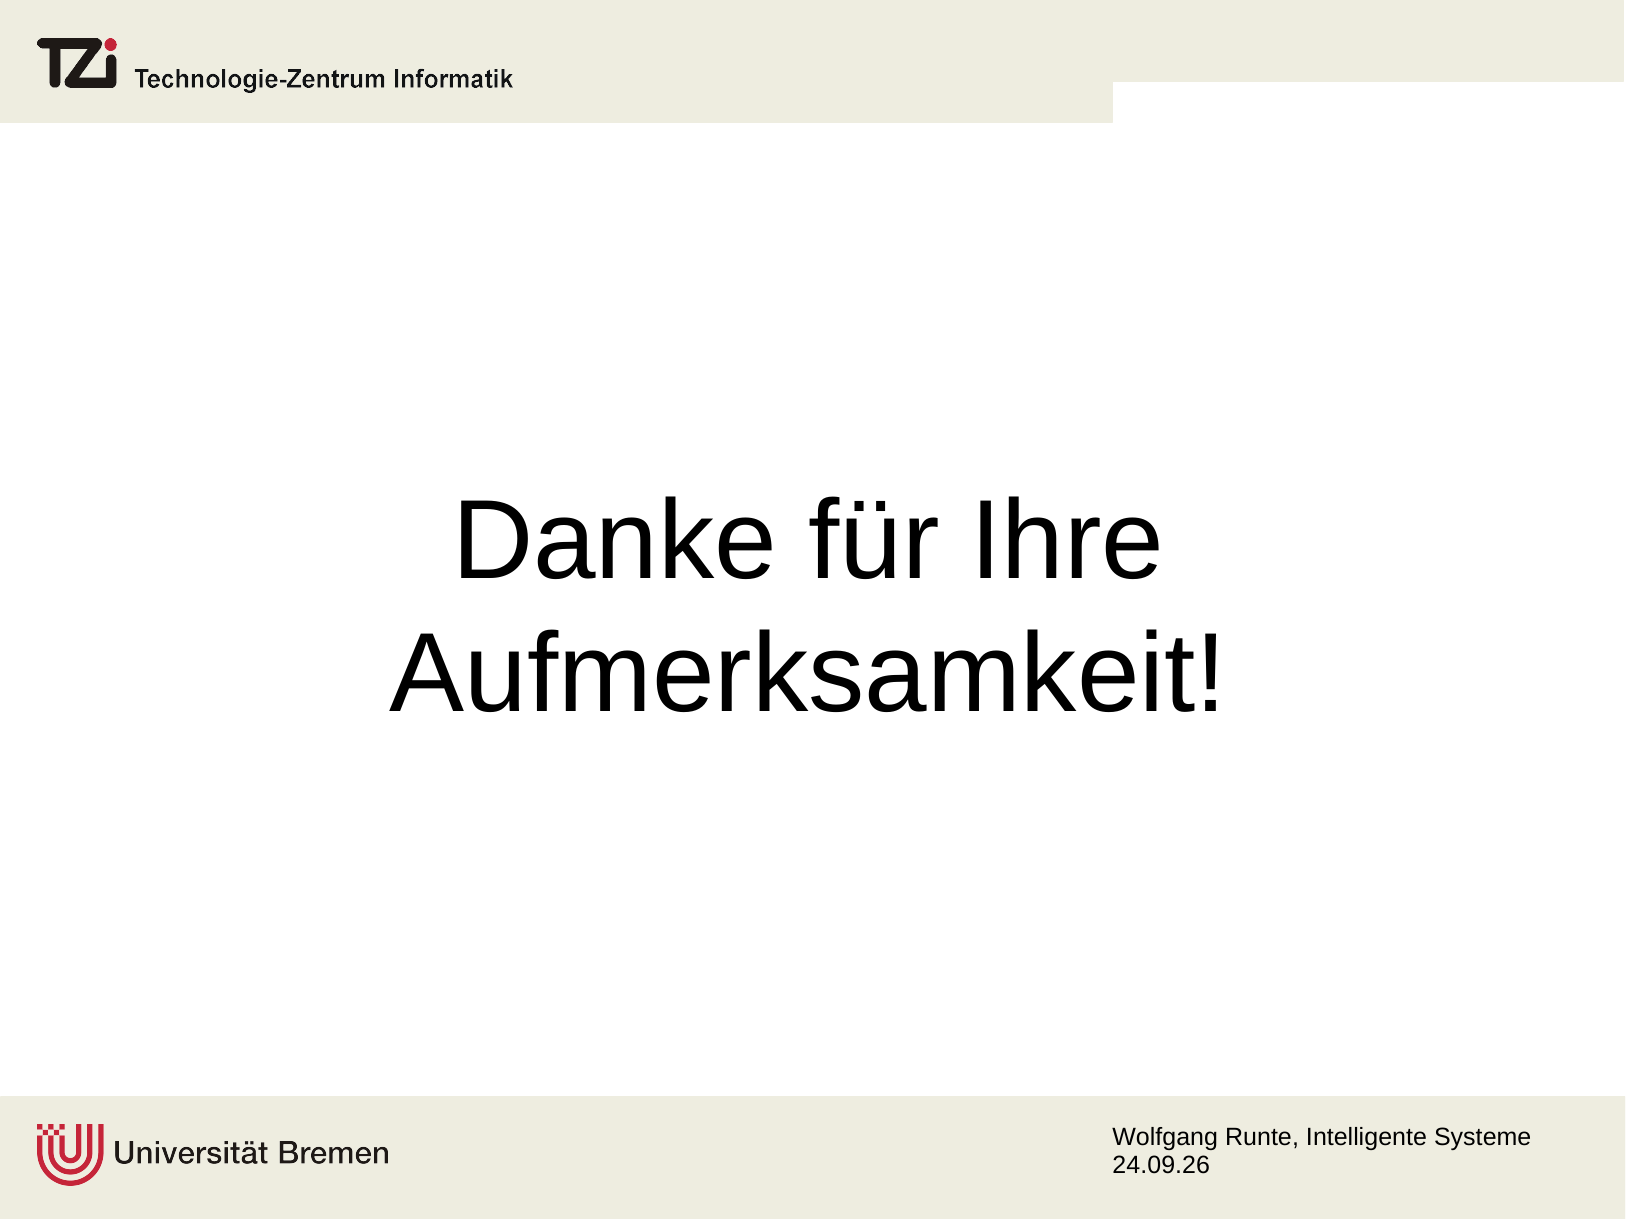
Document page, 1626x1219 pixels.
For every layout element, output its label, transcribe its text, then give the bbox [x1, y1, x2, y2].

picture [37, 1124, 388, 1186]
picture [37, 38, 513, 93]
text_box Danke für Ihre Aufmerksamkeit! [389, 469, 1229, 728]
